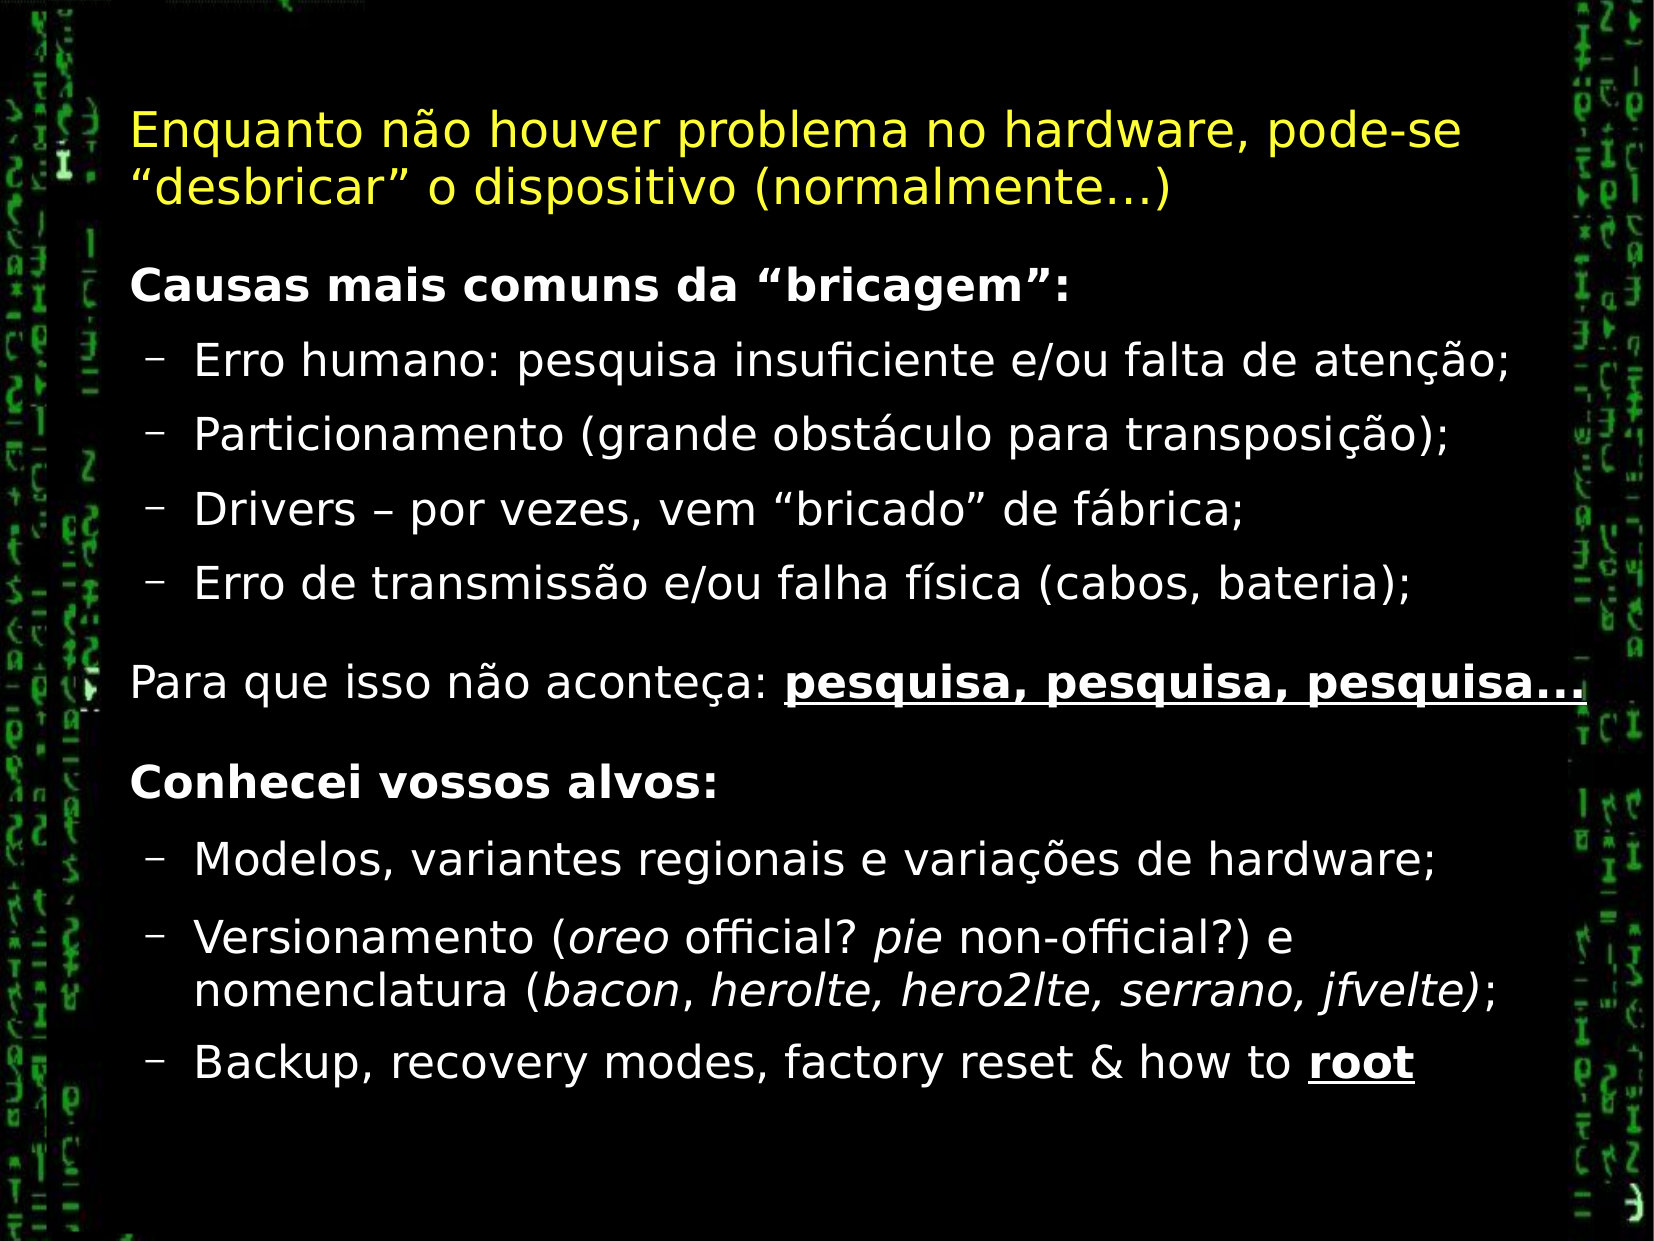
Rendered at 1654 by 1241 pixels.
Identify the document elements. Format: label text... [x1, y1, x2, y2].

picture [0, 0, 1654, 1241]
list Enquanto não houver problema no hardware, pode-se “desbricar” o dispositivo (normalmente…) Causas mais comuns da “bricagem”: Erro humano: pesquisa insuficiente e/ou falta de atenção; Particionamento (grande obstáculo para transposição); Drivers – por vezes, vem “bricado” de fábrica; Erro de transmissão e/ou falha física (cabos, bateria); Para que isso não aconteça: pesquisa, pesquisa, pesquisa... Conhecei vossos alvos: Modelos, variantes regionais e variações de hardware; Versionamento (oreo official? pie non-official?) e nomenclatura (bacon, herolte, hero2lte, serrano, jfvelte); Backup, recovery modes, factory reset & how to root [64, 101, 1600, 1111]
